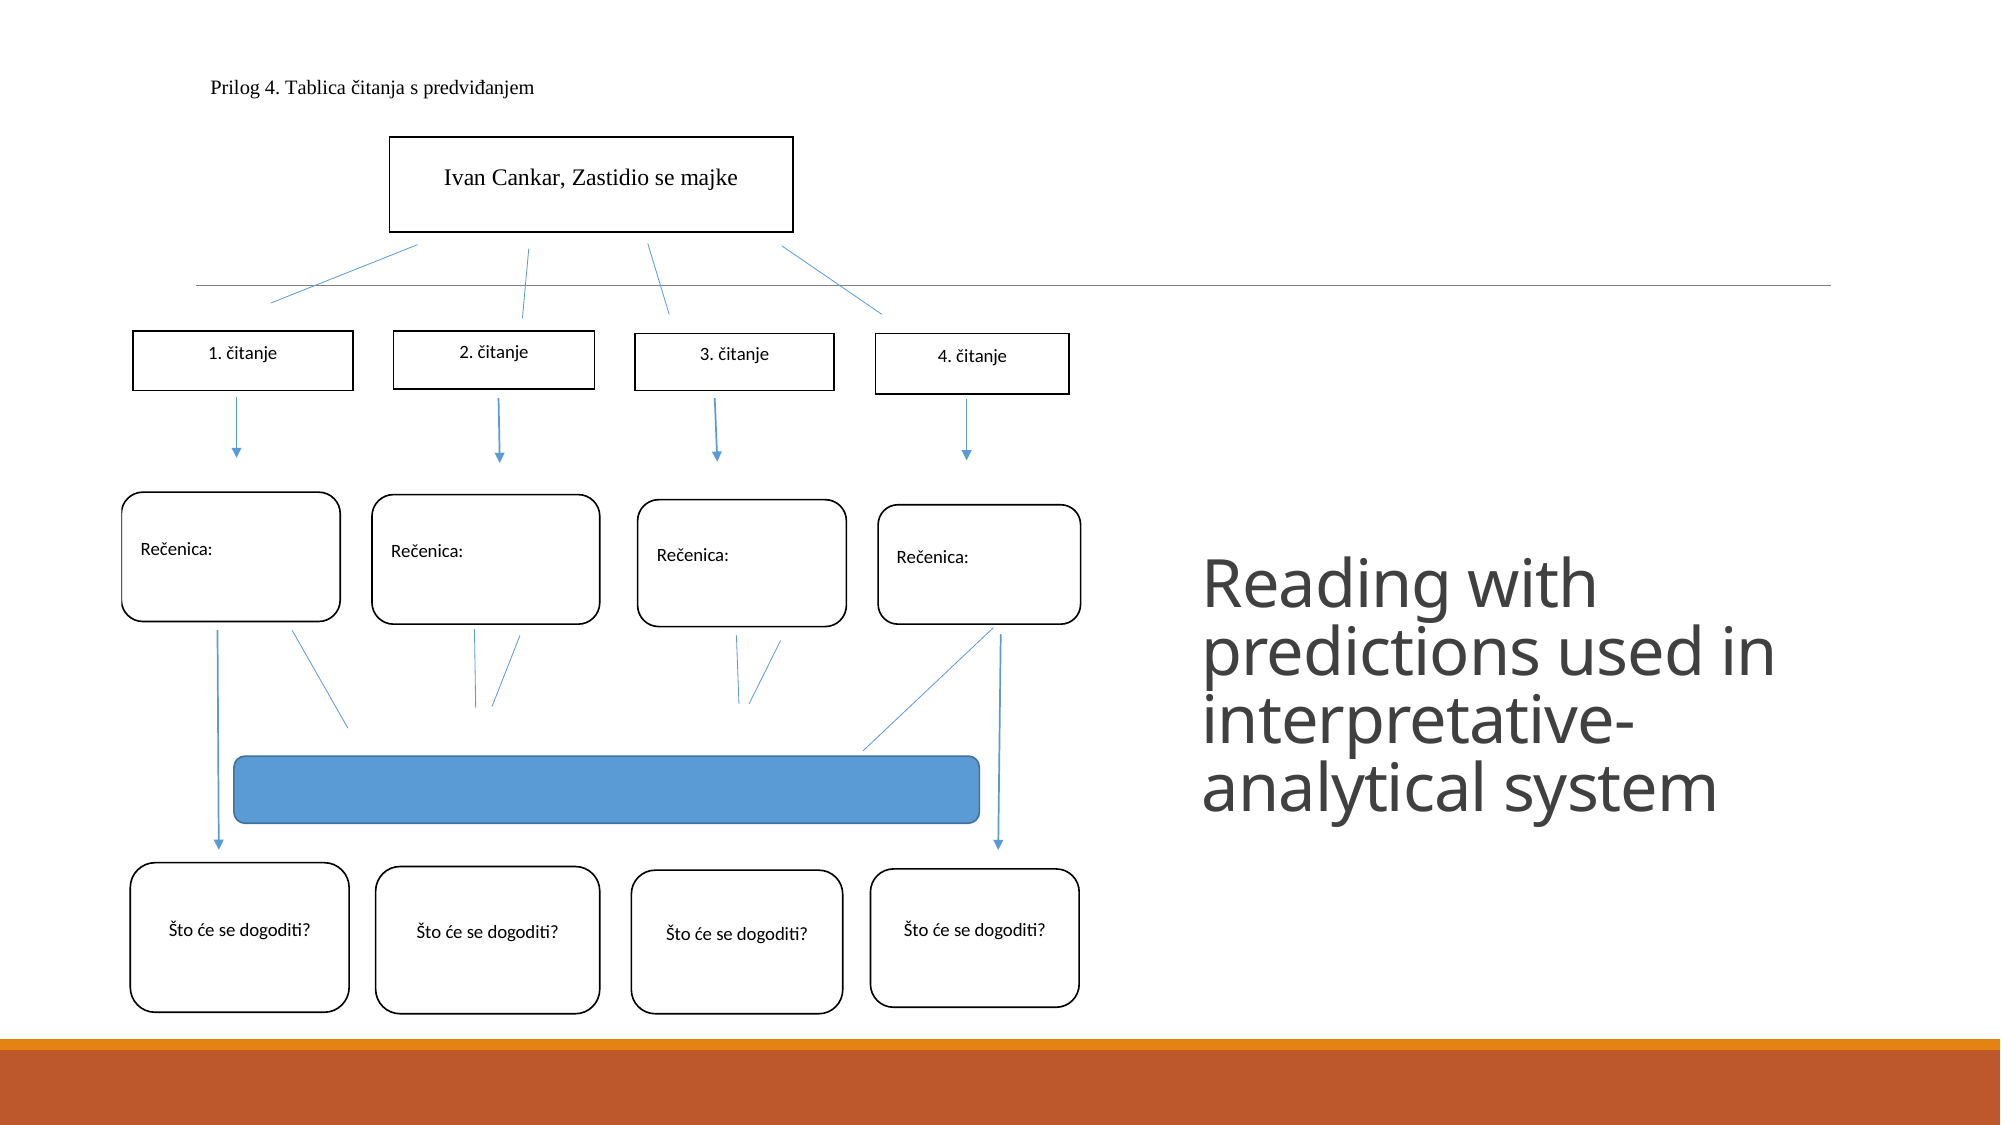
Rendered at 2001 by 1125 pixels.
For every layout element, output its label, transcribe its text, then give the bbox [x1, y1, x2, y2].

title Reading with predictions used in interpretative-analytical system [1186, 546, 1879, 761]
picture [121, 75, 1086, 1017]
